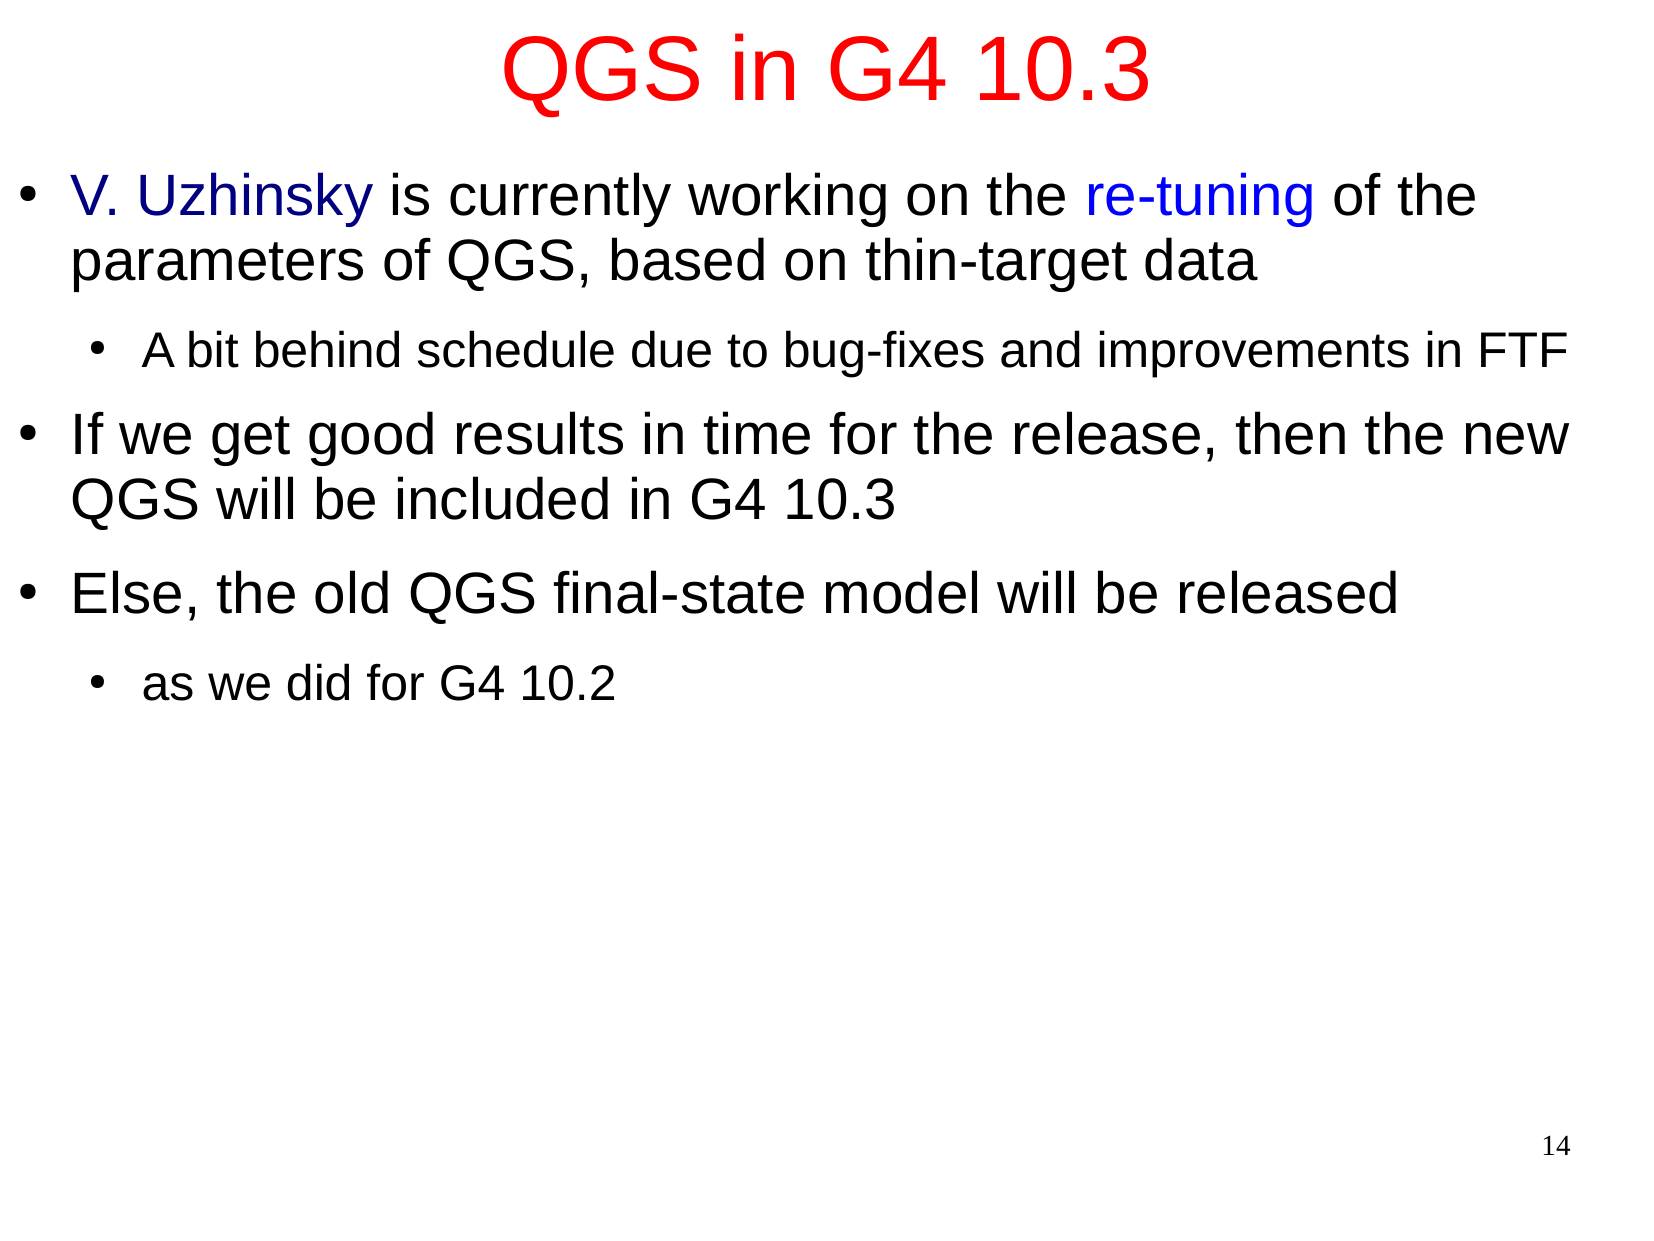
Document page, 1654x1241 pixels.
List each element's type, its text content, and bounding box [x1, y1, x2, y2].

list V. Uzhinsky is currently working on the re-tuning of the parameters of QGS, based on thin-target data A bit behind schedule due to bug-fixes and improvements in FTF If we get good results in time for the release, then the new QGS will be included in G4 10.3 Else, the old QGS final-state model will be released as we did for G4 10.2 [0, 162, 1654, 1189]
title QGS in G4 10.3 [0, 8, 1654, 129]
